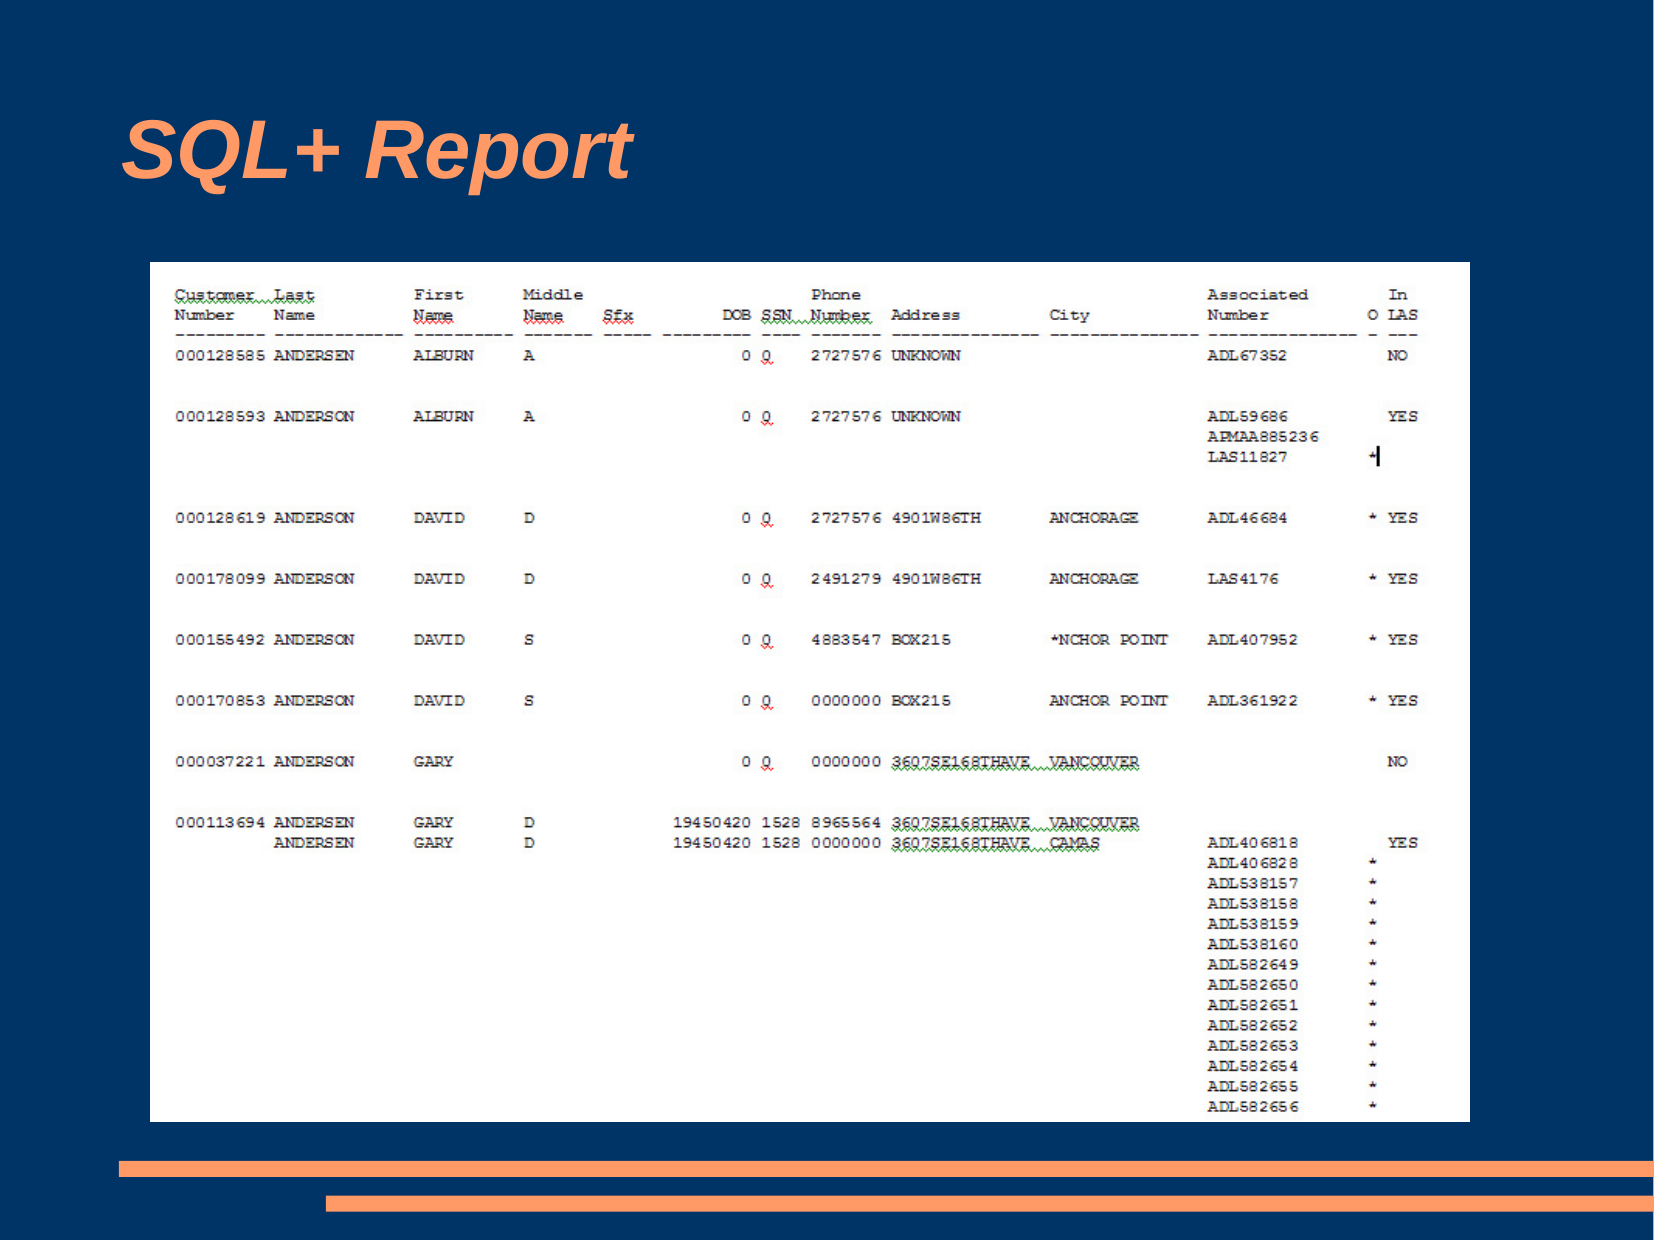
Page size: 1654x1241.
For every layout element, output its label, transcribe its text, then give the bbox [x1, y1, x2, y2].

picture [150, 262, 1470, 1122]
title SQL+ Report [121, 46, 1534, 254]
